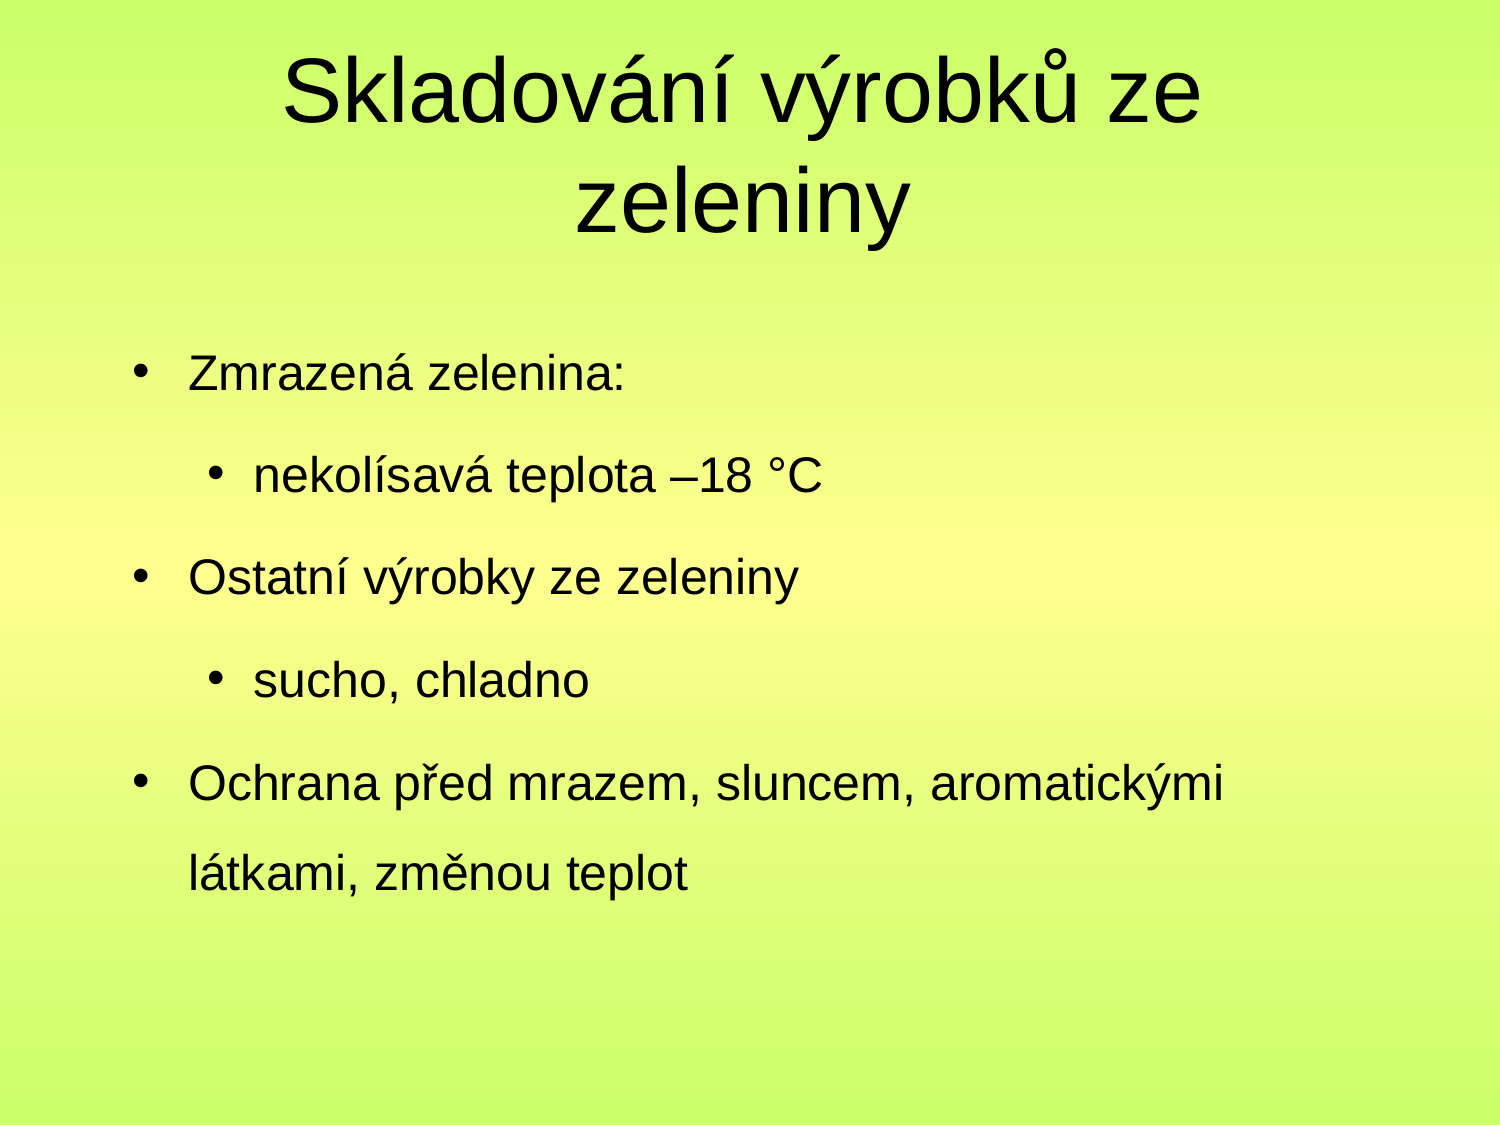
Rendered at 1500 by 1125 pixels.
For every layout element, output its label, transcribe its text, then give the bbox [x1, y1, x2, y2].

list Zmrazená zelenina: nekolísavá teplota –18 °C Ostatní výrobky ze zeleniny sucho, chladno Ochrana před mrazem, sluncem, aromatickými látkami, změnou teplot [117, 302, 1393, 1020]
title Skladování výrobků ze zeleniny [105, 23, 1381, 259]
